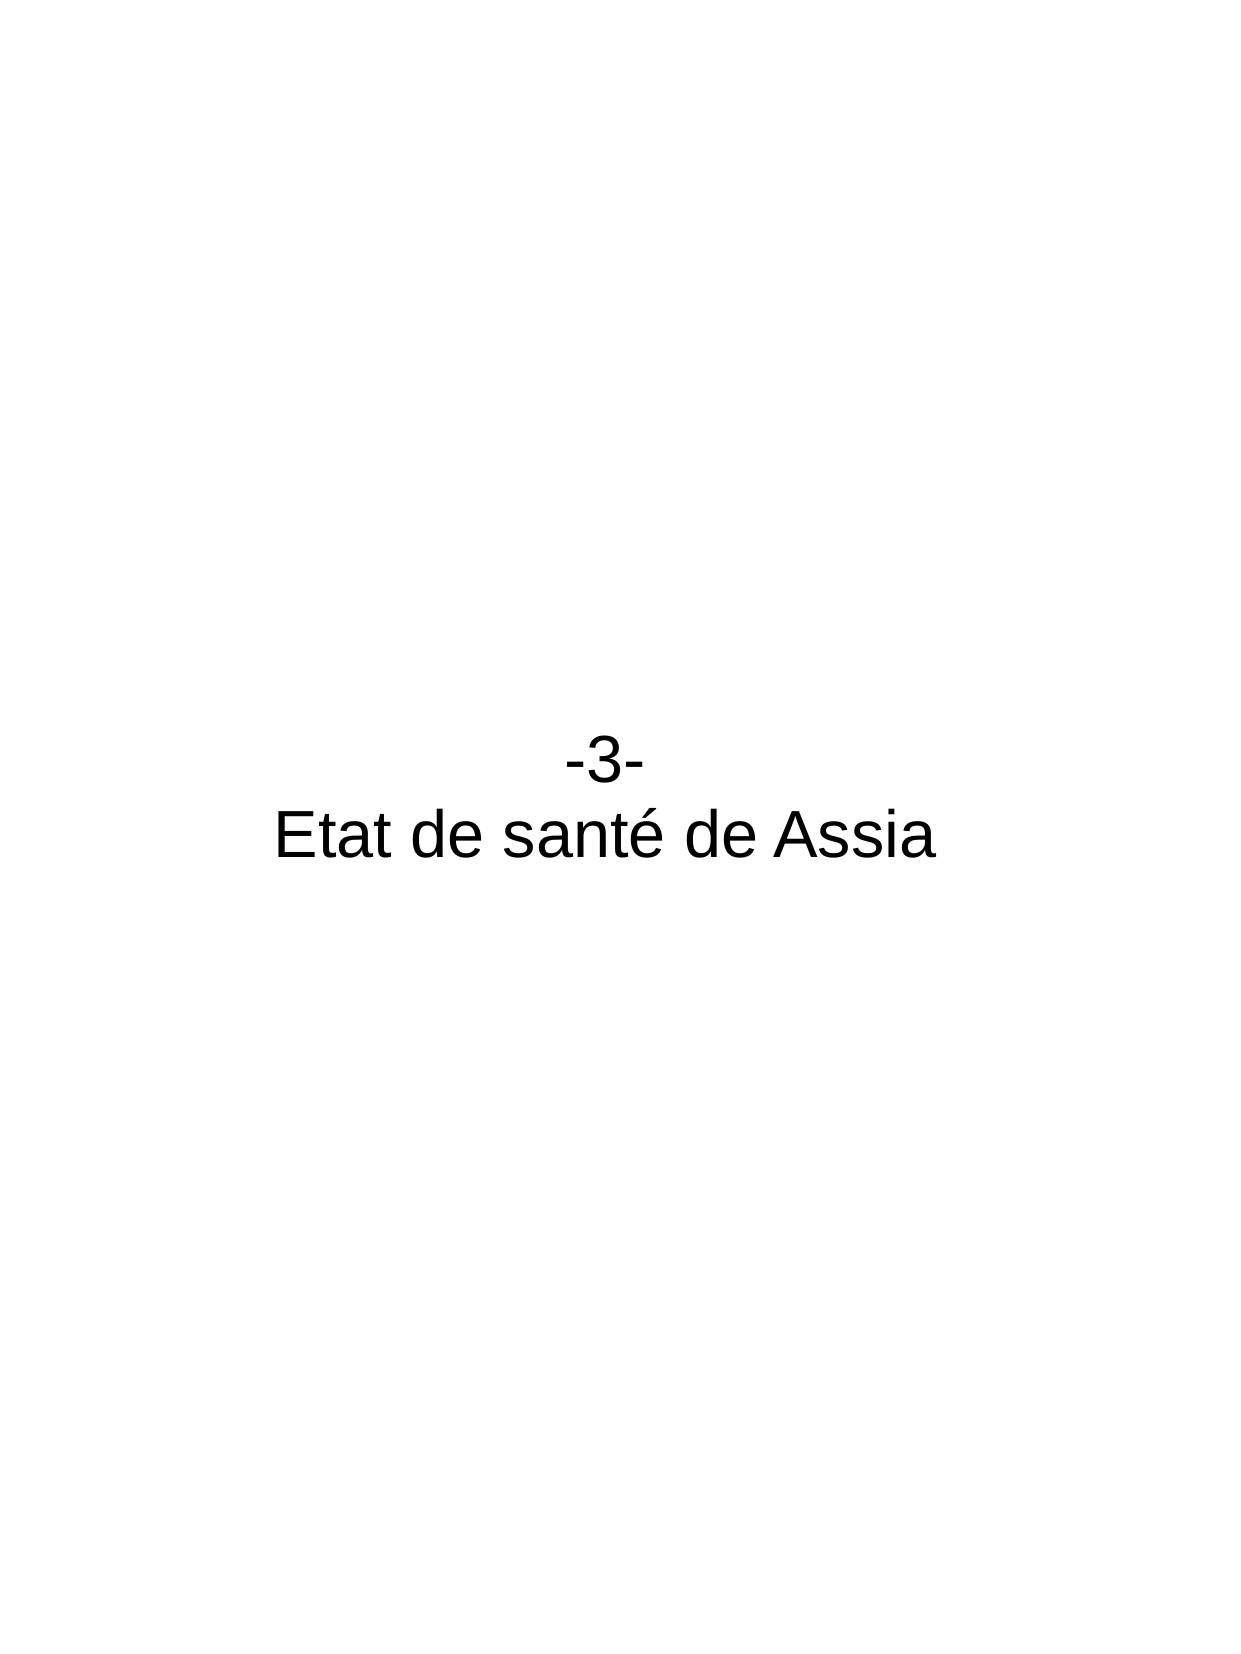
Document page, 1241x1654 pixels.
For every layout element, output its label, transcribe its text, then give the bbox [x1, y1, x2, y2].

title -3- Etat de santé de Assia [47, 621, 1164, 898]
